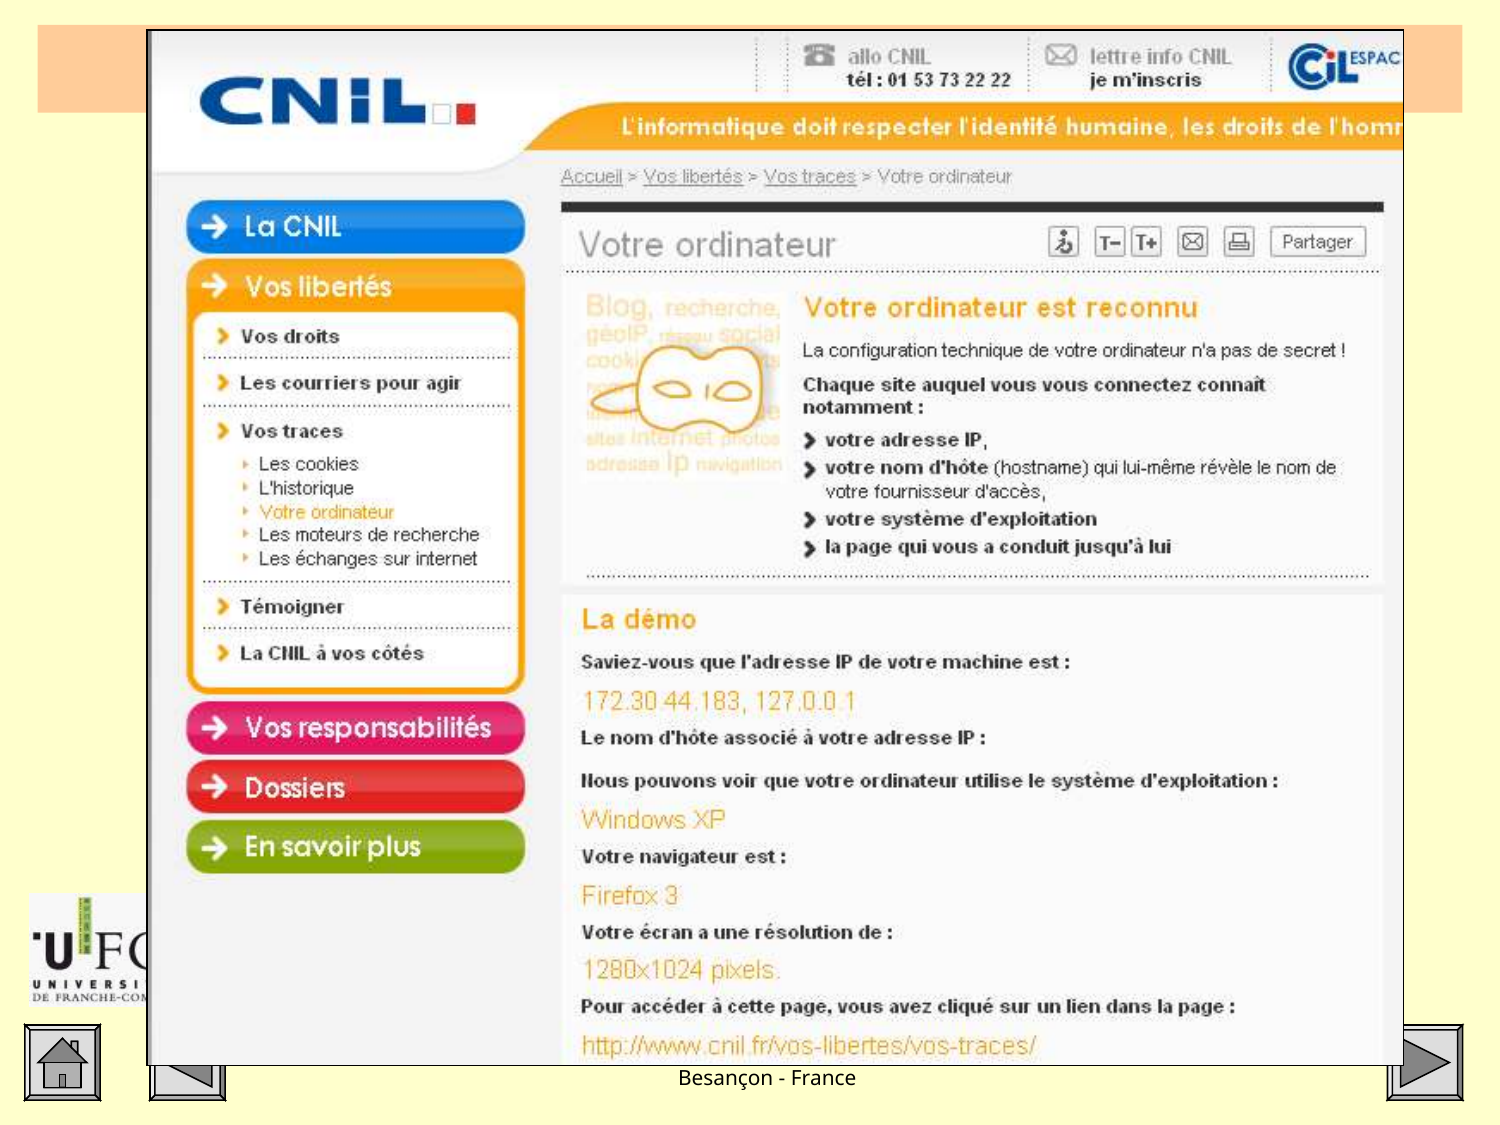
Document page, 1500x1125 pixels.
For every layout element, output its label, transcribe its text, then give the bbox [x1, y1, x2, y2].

picture [29, 893, 146, 1007]
title Suis-je anonyme [37, 24, 1463, 113]
picture [147, 31, 1403, 1065]
